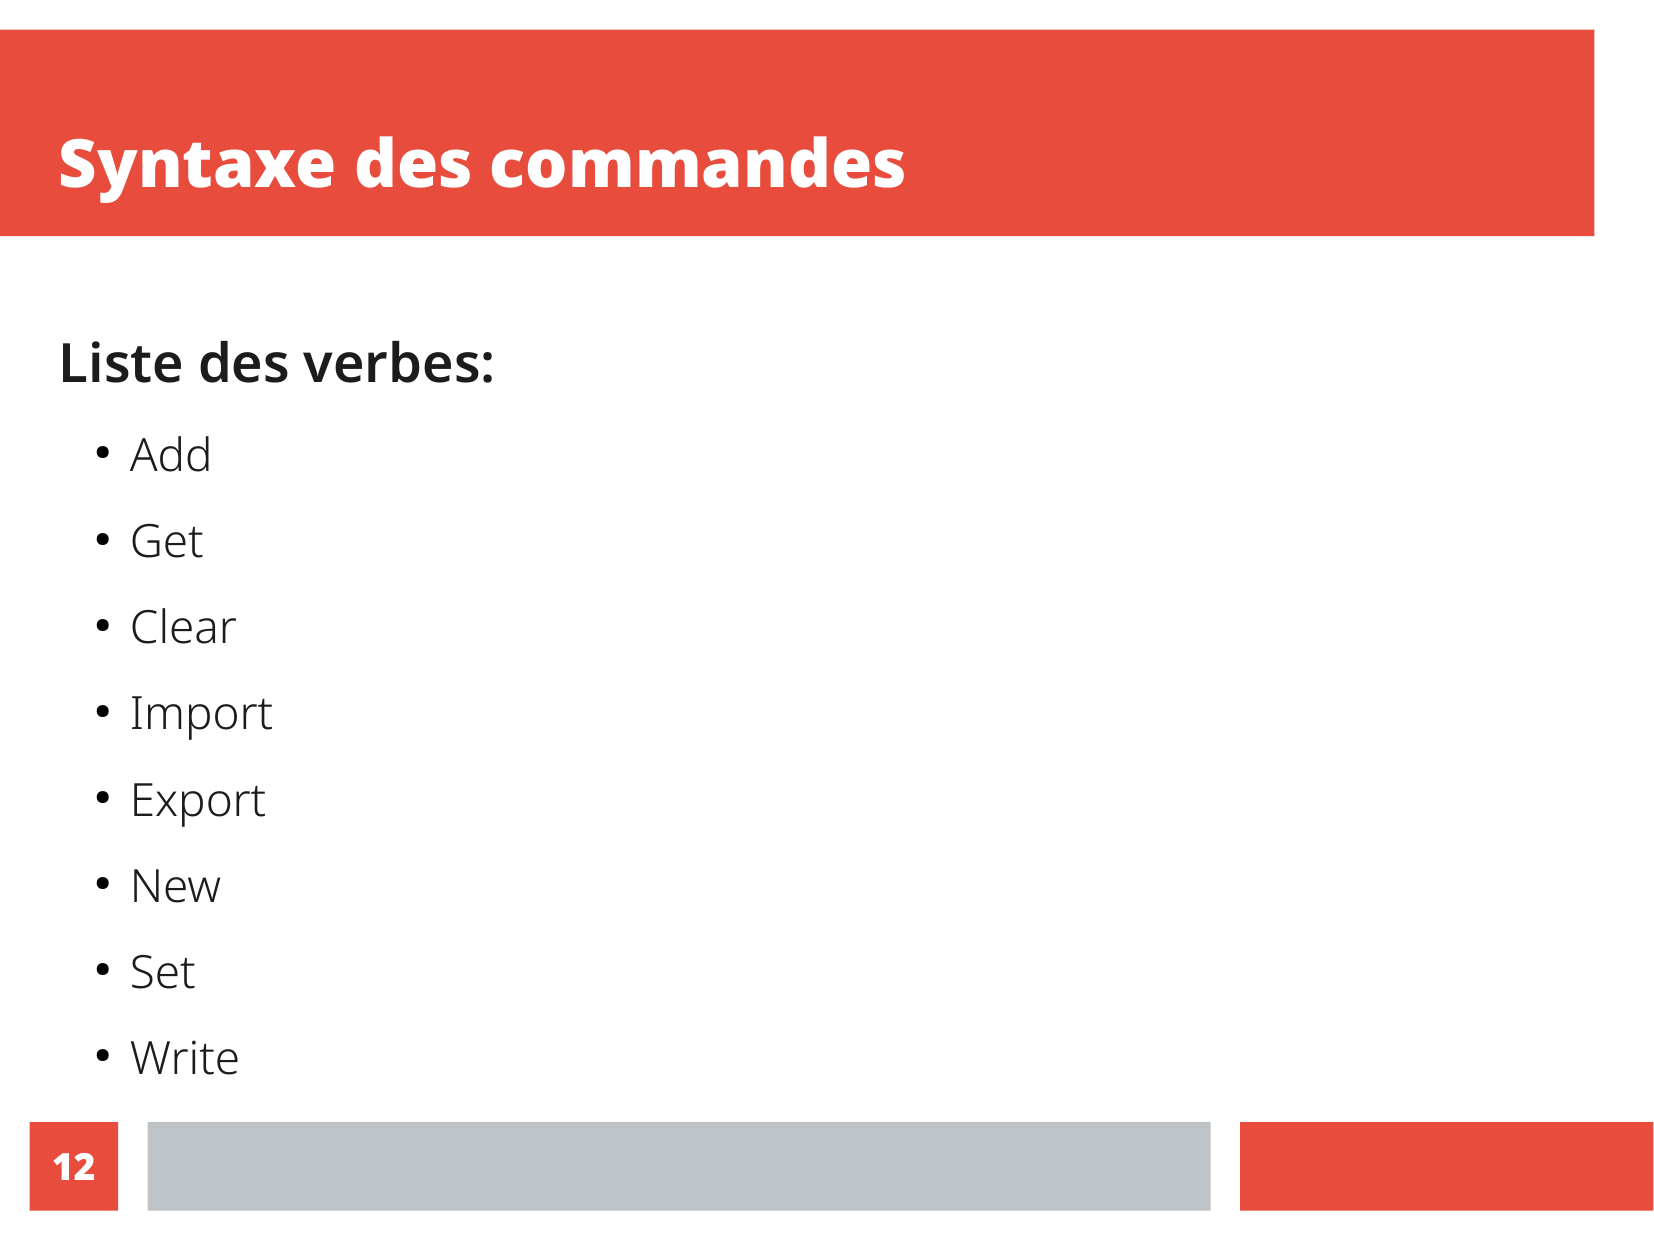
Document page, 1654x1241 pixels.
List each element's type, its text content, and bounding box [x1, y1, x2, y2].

title Syntaxe des commandes [59, 59, 1595, 207]
list Liste des verbes: Add Get Clear Import Export New Set Write [59, 324, 1565, 1093]
